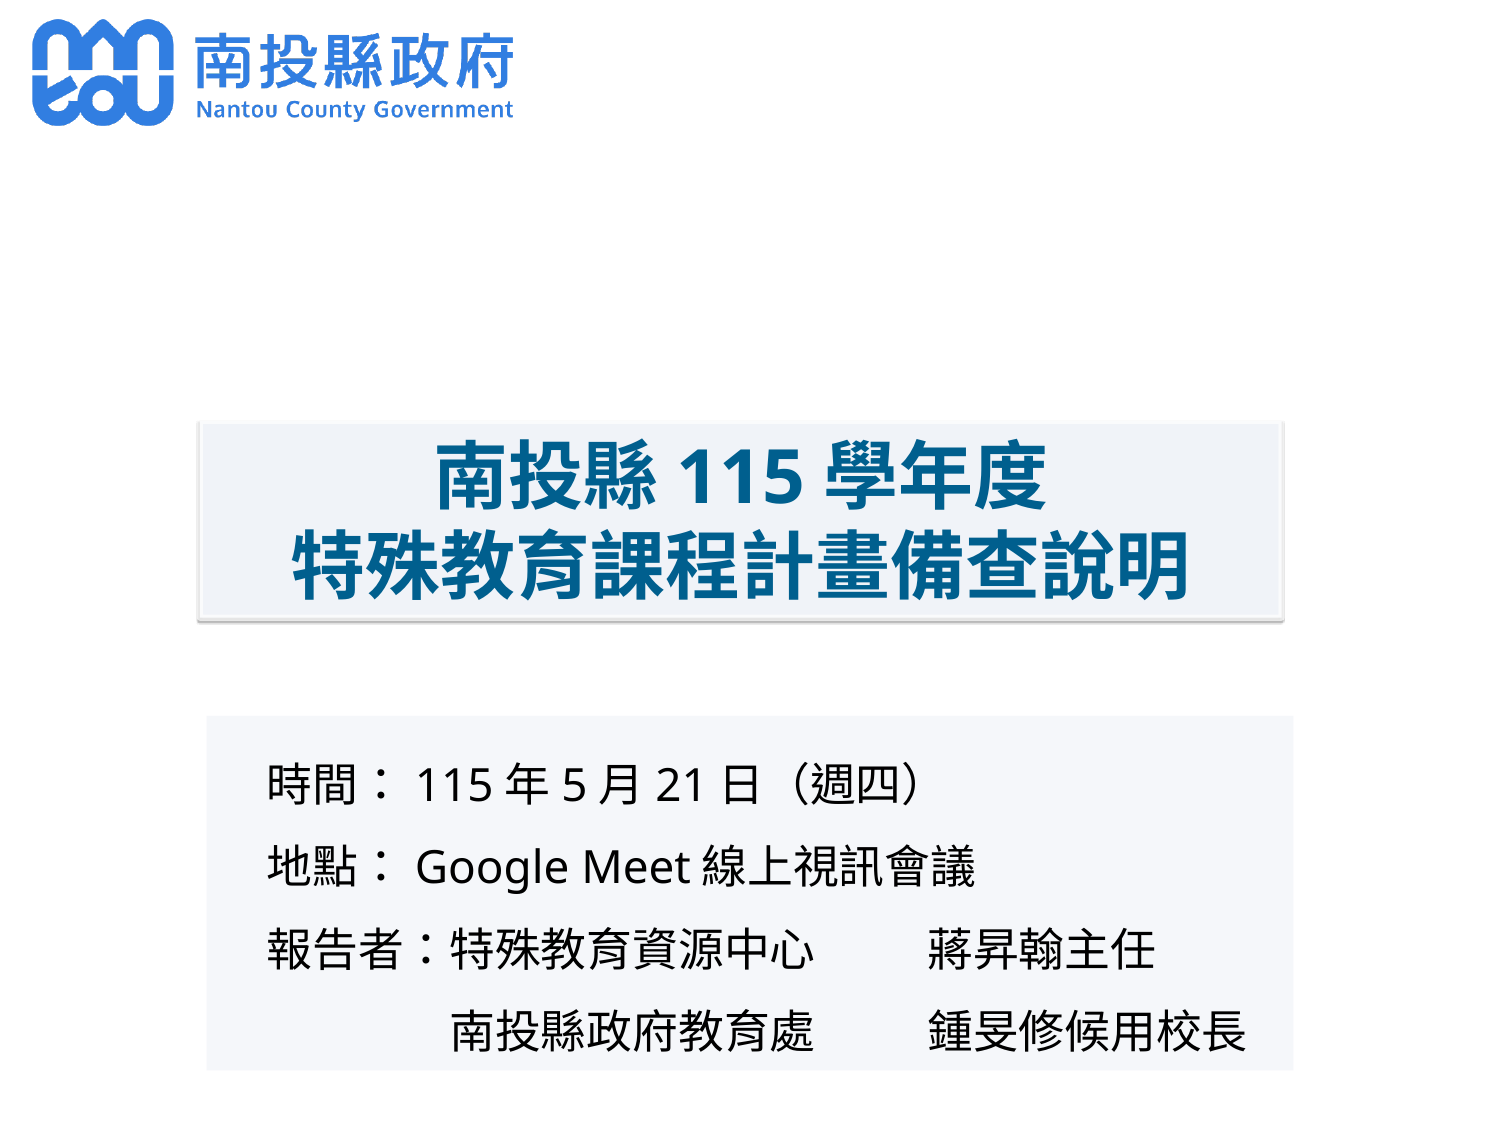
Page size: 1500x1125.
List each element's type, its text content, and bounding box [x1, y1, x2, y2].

text_box 南投縣115學年度 特殊教育課程計畫備查說明 [199, 420, 1282, 618]
picture [32, 19, 513, 126]
text_box 時間：115年5月21日（週四） 地點：Google Meet線上視訊會議 報告者：特殊教育資源中心 蔣昇翰主任 南投縣政府教育處 鍾旻修候用校長 [207, 716, 1293, 1070]
